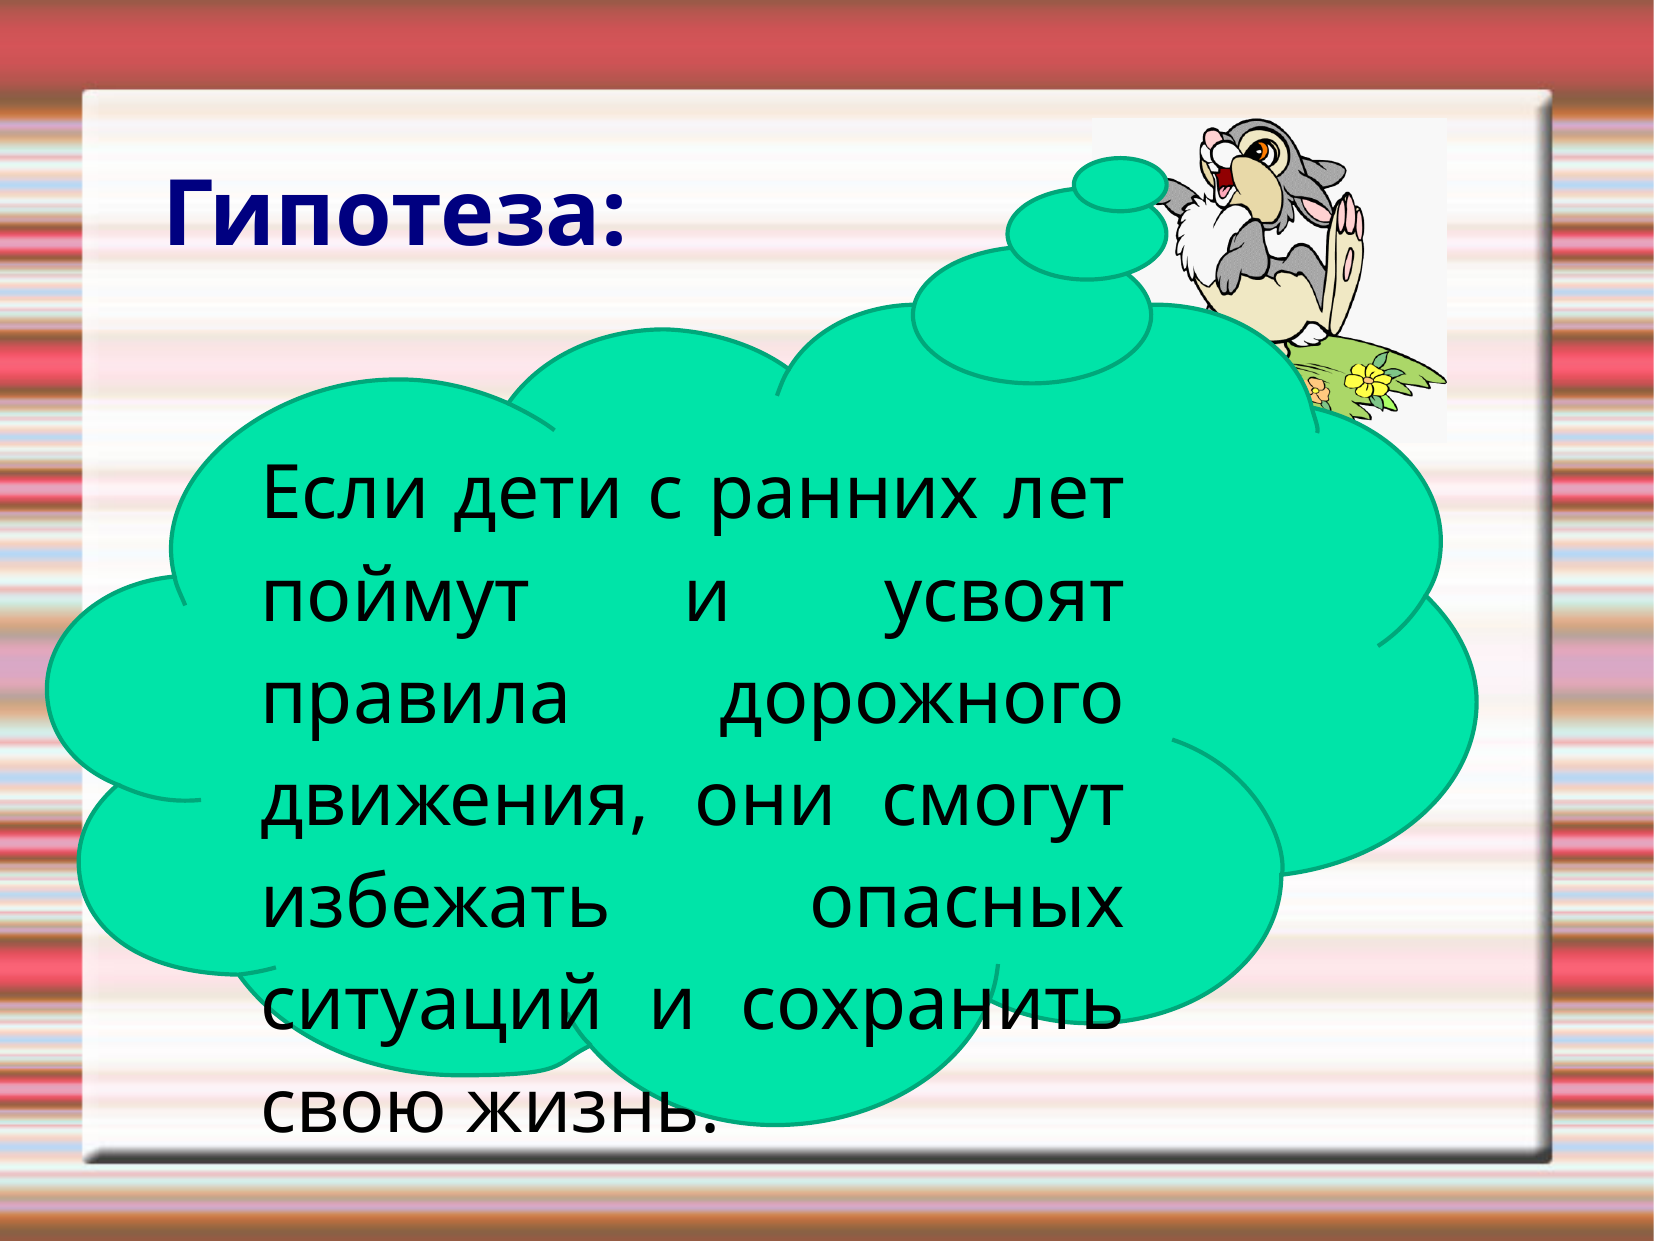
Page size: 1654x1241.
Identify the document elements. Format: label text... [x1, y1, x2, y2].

text_box Гипотеза: [147, 140, 644, 266]
picture [1092, 118, 1447, 443]
text_box Если дети с ранних лет поймут и усвоят правила дорожного движения, они смогут избежать опасных ситуаций и сохранить свою жизнь. [46, 158, 1477, 1126]
